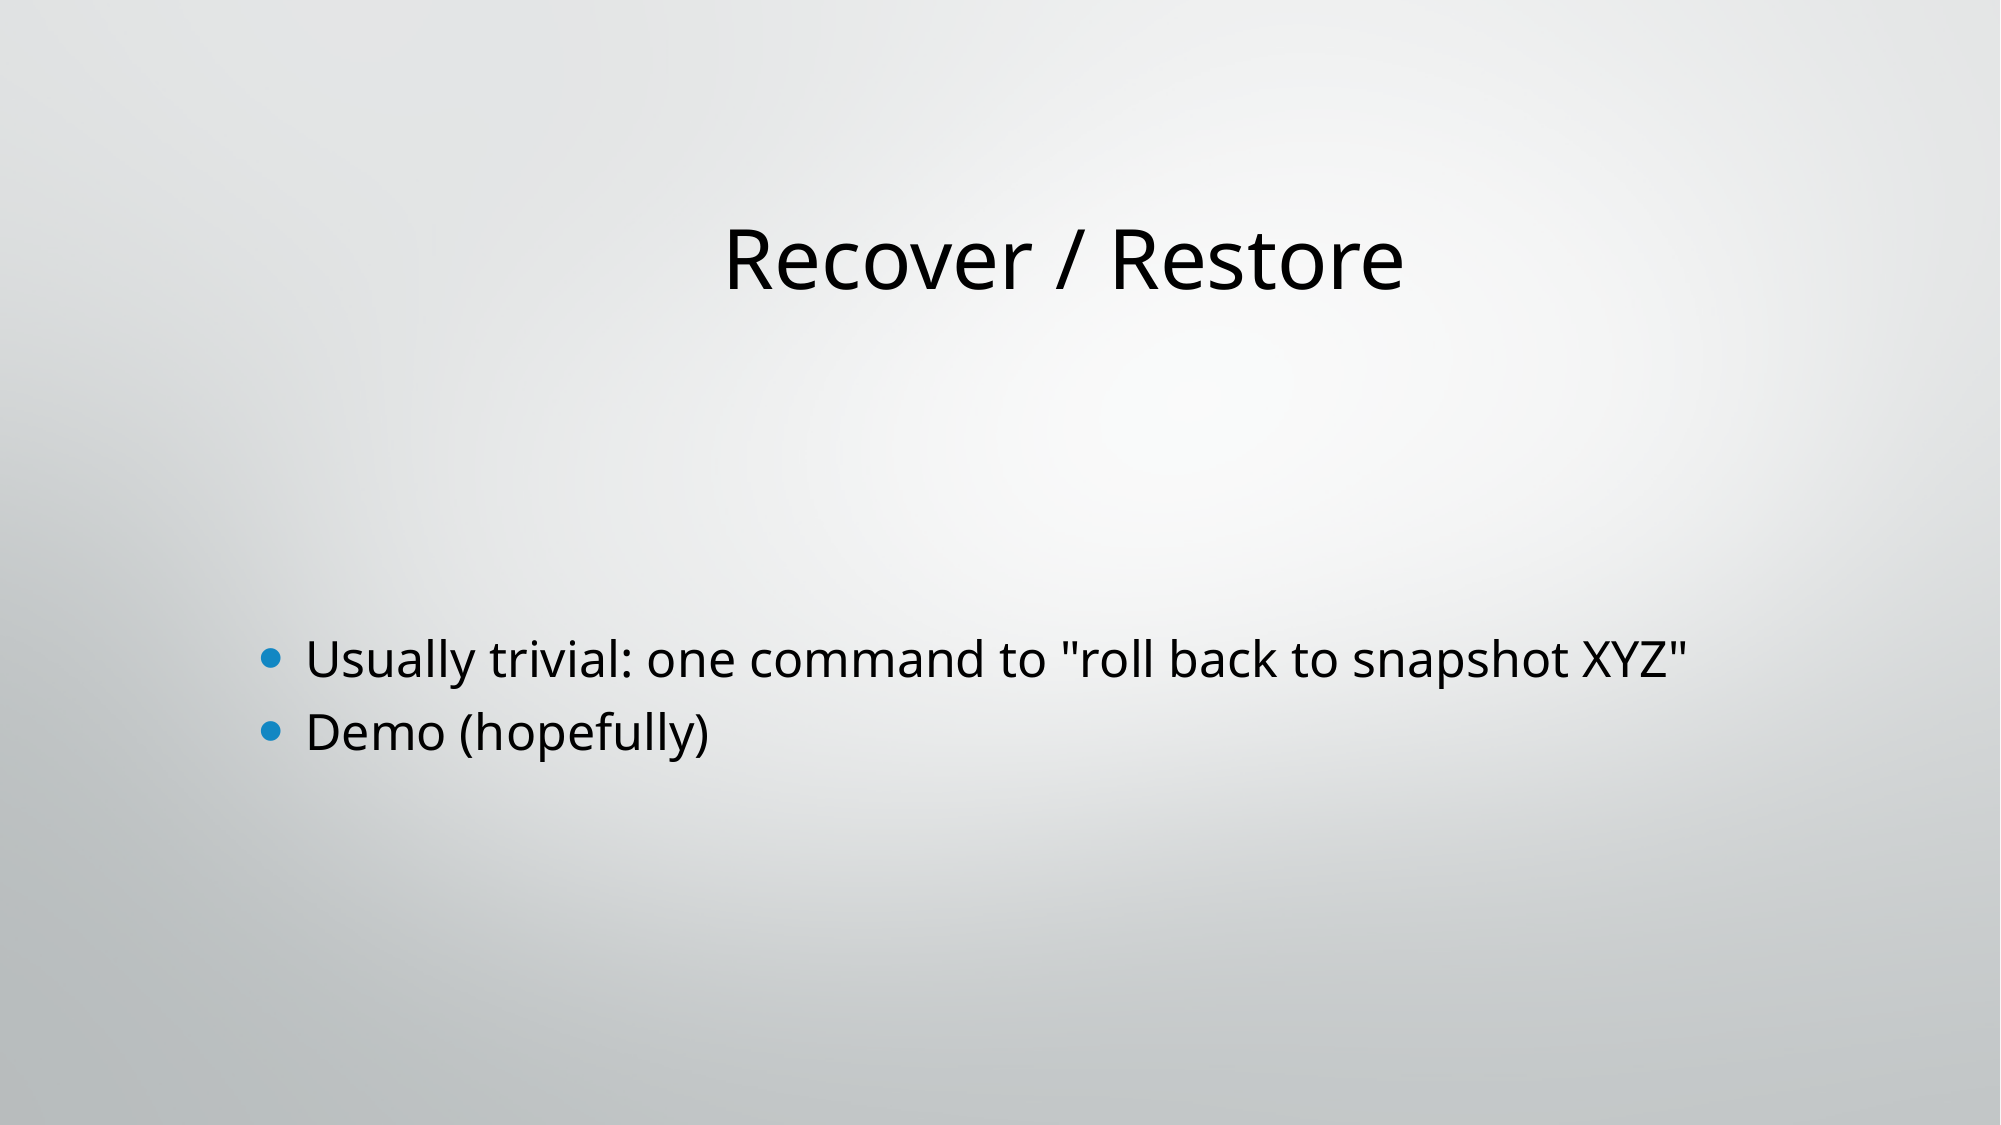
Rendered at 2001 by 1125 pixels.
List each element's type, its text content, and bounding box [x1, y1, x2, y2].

title Recover / Restore [243, 112, 1887, 400]
list Usually trivial: one command to "roll back to snapshot XYZ" Demo (hopefully) [243, 437, 1887, 950]
